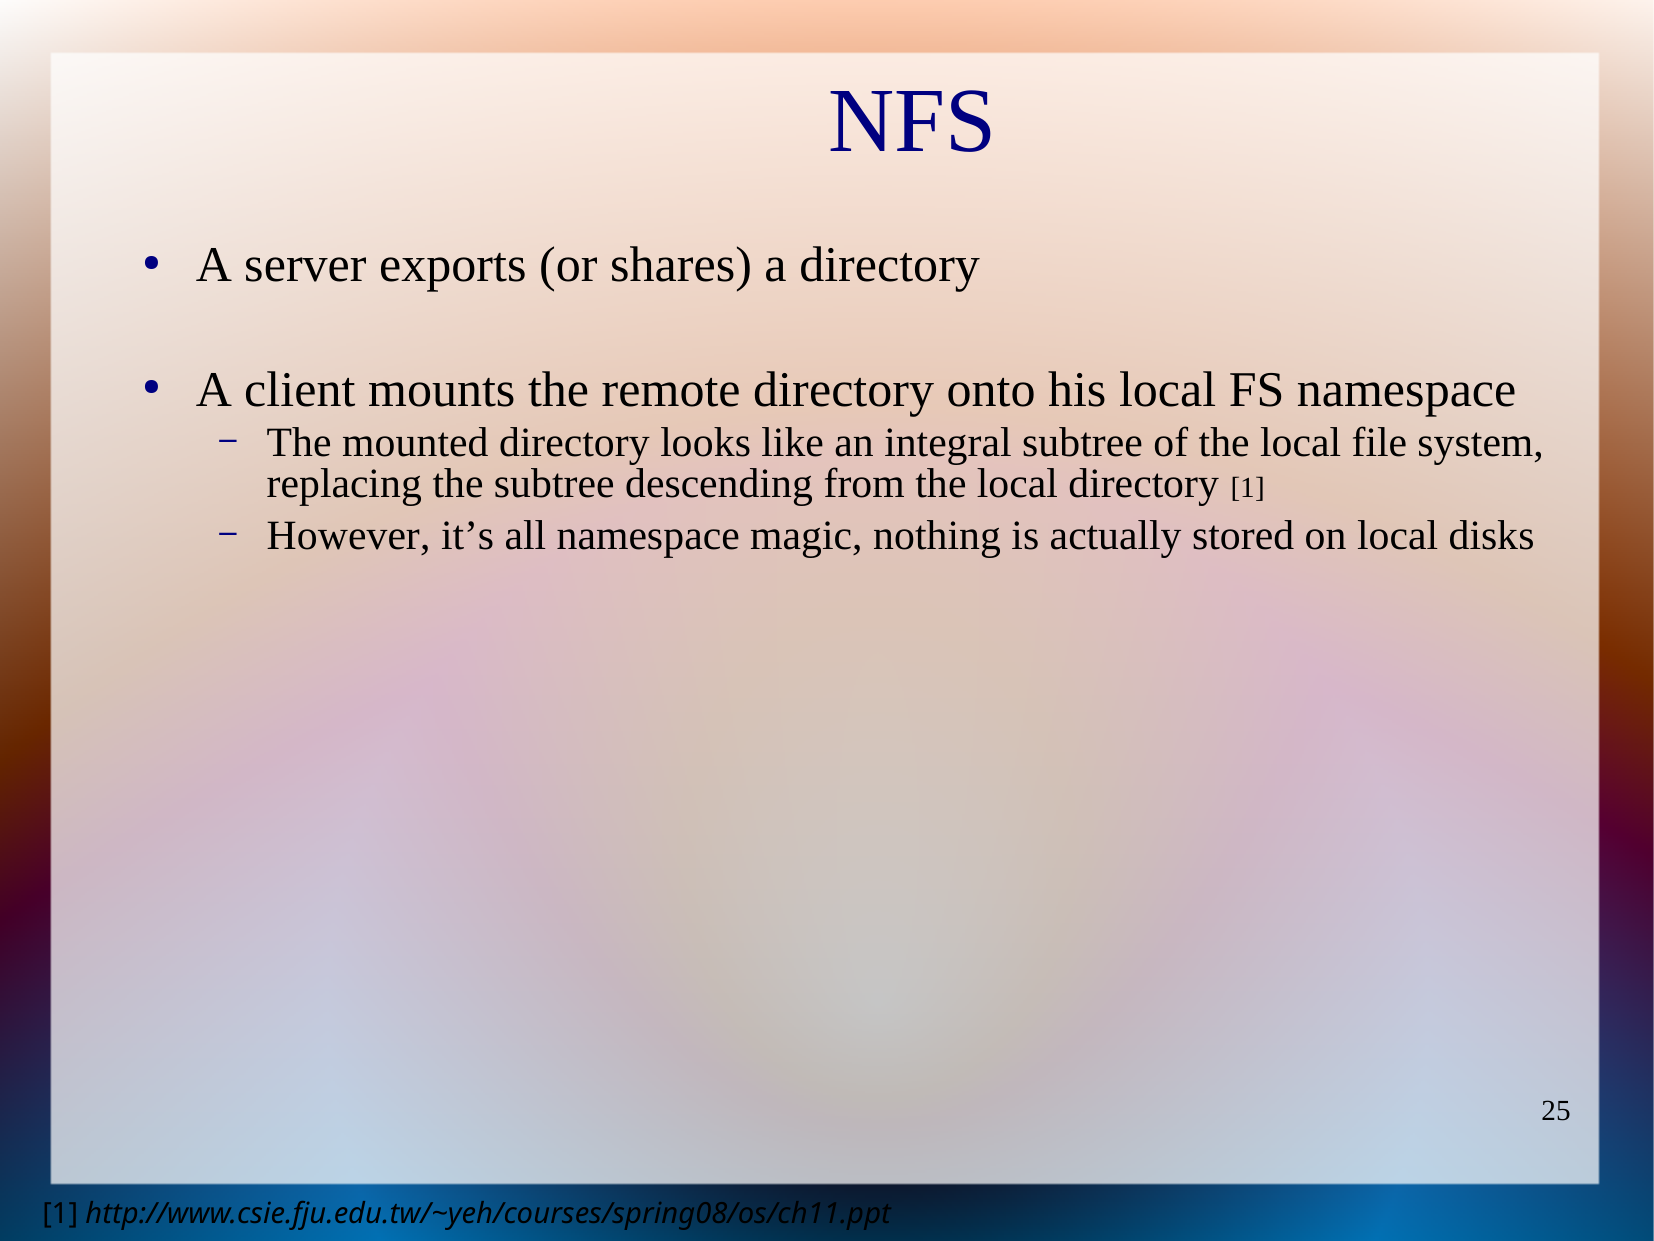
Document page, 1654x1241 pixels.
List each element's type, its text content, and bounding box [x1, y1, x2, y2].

list A server exports (or shares) a directory A client mounts the remote directory onto his local FS namespace The mounted directory looks like an integral subtree of the local file system, replacing the subtree descending from the local directory [1] However, it’s all namespace magic, nothing is actually stored on local disks [110, 234, 1620, 1109]
title NFS [208, 38, 1618, 180]
text_box [1] http://www.csie.fju.edu.tw/~yeh/courses/spring08/os/ch11.ppt [27, 1184, 1241, 1240]
picture [0, 0, 1654, 1241]
